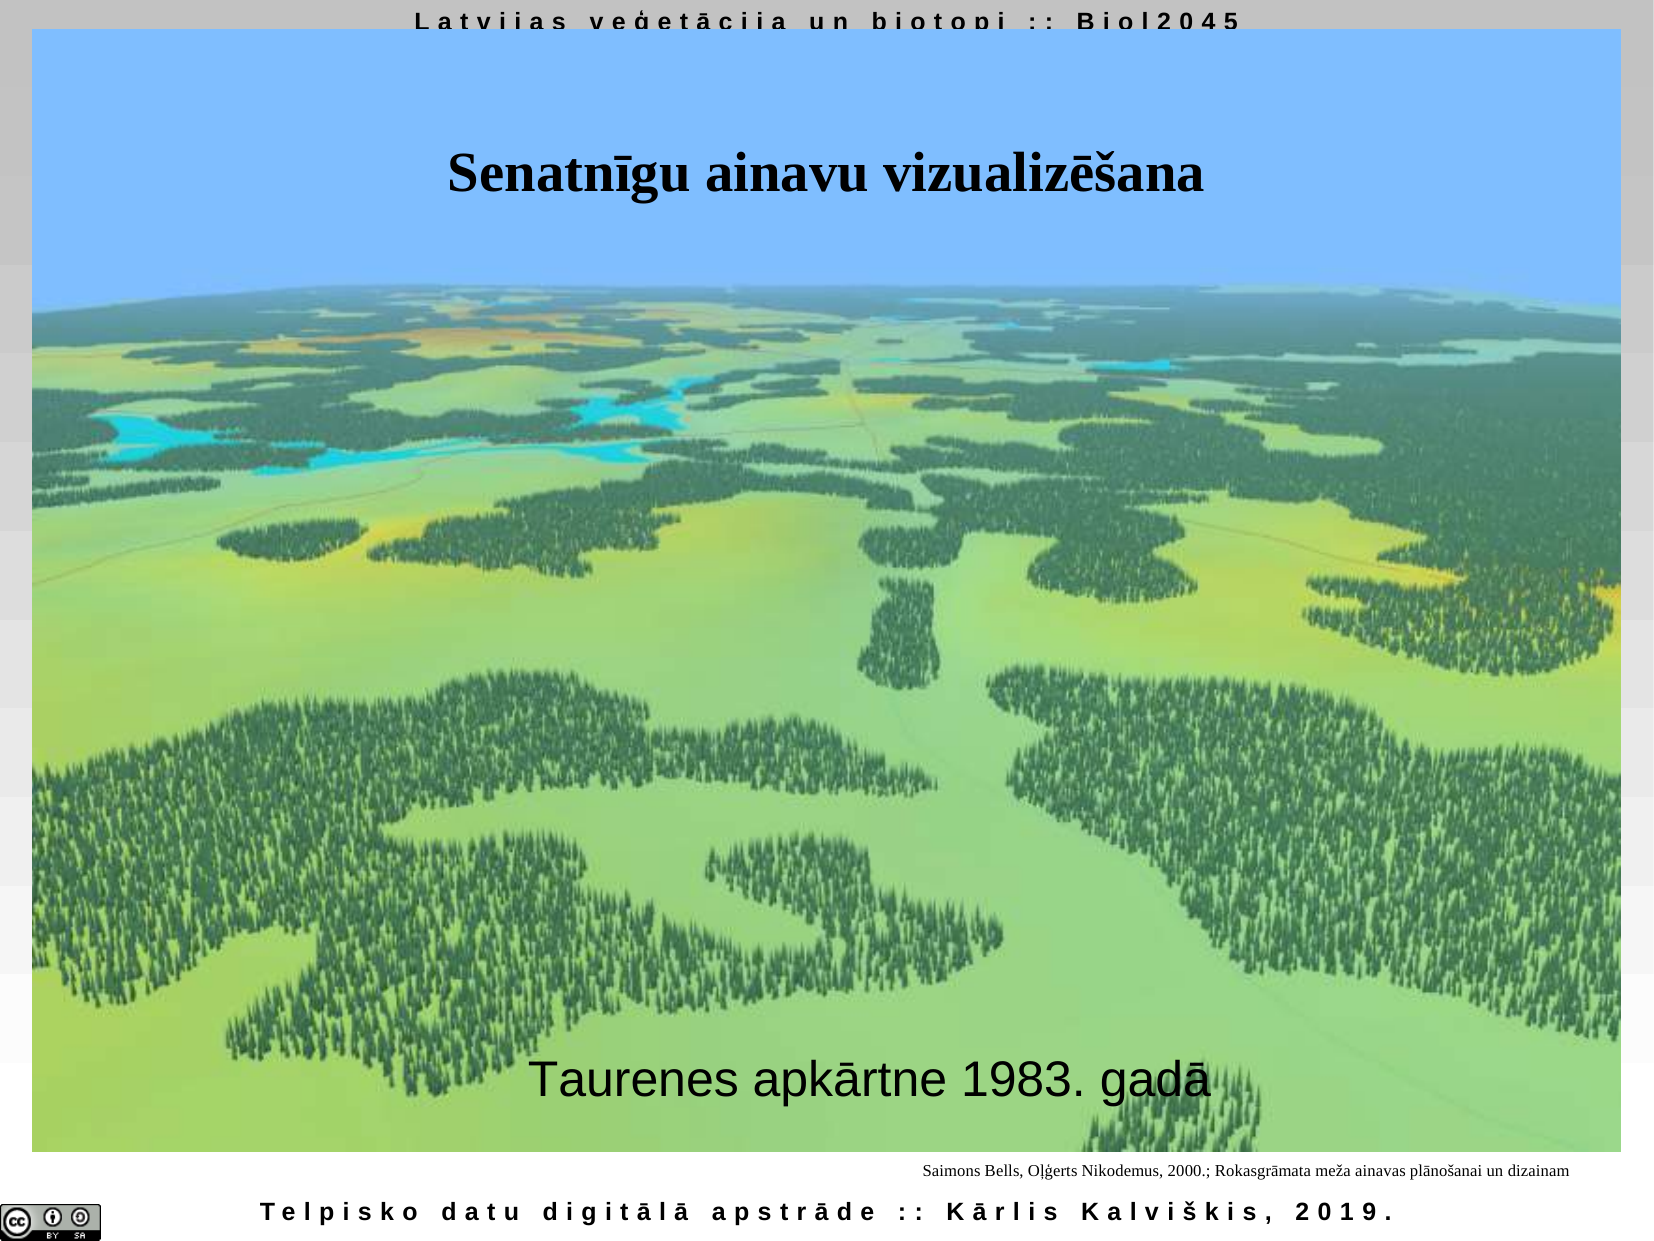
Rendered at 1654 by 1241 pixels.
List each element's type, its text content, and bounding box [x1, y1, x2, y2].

title Senatnīgu ainavu vizualizēšana [29, 49, 1625, 296]
picture [0, 0, 1654, 1241]
text_box Saimons Bells, Oļģerts Nikodemus, 2000.; Rokasgrāmata meža ainavas plānošanai un dizainam [922, 1161, 1572, 1180]
text_box Taurenes apkārtne 1983. gadā [527, 1051, 1212, 1108]
